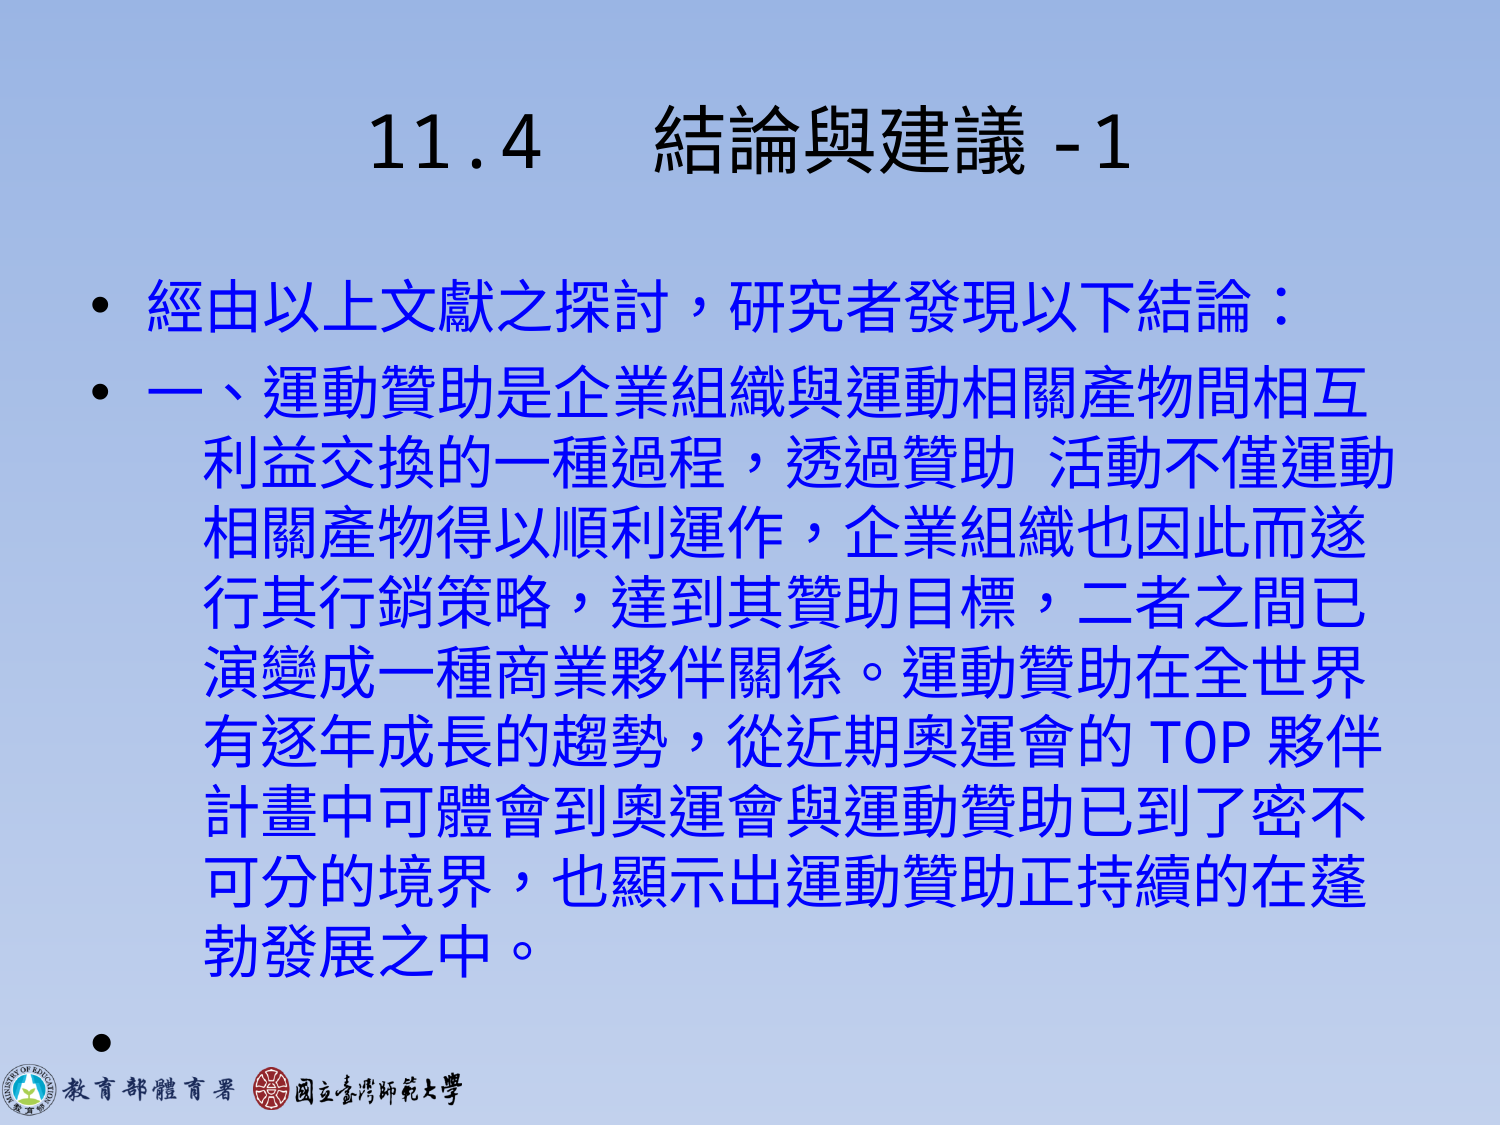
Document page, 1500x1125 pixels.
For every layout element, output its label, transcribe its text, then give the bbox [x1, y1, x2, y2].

list 經由以上文獻之探討，研究者發現以下結論： 一、運動贊助是企業組織與運動相關產物間相互利益交換的一種過程，透過贊助 活動不僅運動相關產物得以順利運作，企業組織也因此而遂行其行銷策略，達到其贊助目標，二者之間已演變成一種商業夥伴關係。運動贊助在全世界有逐年成長的趨勢，從近期奧運會的TOP夥伴計畫中可體會到奧運會與運動贊助已到了密不可分的境界，也顯示出運動贊助正持續的在蓬勃發展之中。 [75, 262, 1426, 1005]
title 11.4 結論與建議-1 [75, 45, 1426, 233]
